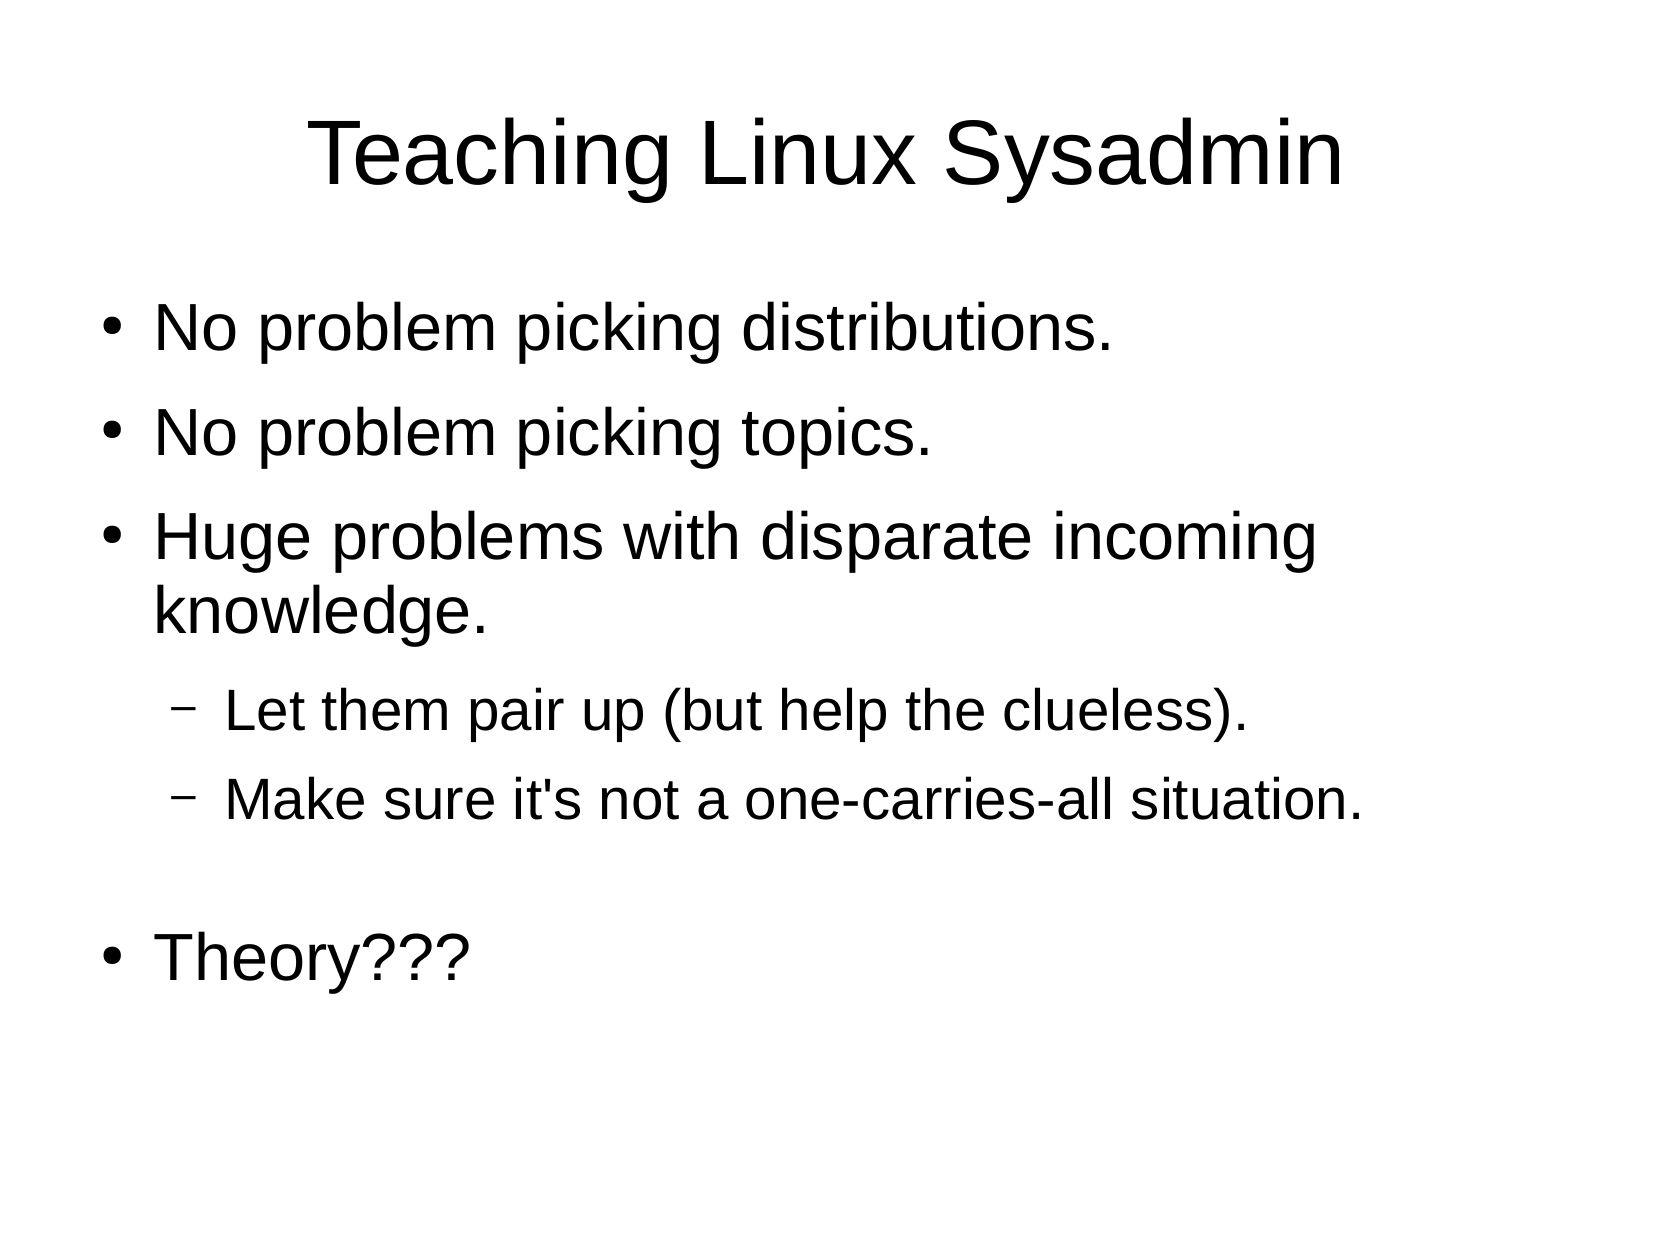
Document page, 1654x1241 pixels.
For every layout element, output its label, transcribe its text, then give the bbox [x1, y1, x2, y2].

title Teaching Linux Sysadmin [82, 49, 1571, 257]
list No problem picking distributions. No problem picking topics. Huge problems with disparate incoming knowledge. Let them pair up (but help the clueless). Make sure it's not a one-carries-all situation. Theory??? [82, 290, 1571, 1010]
